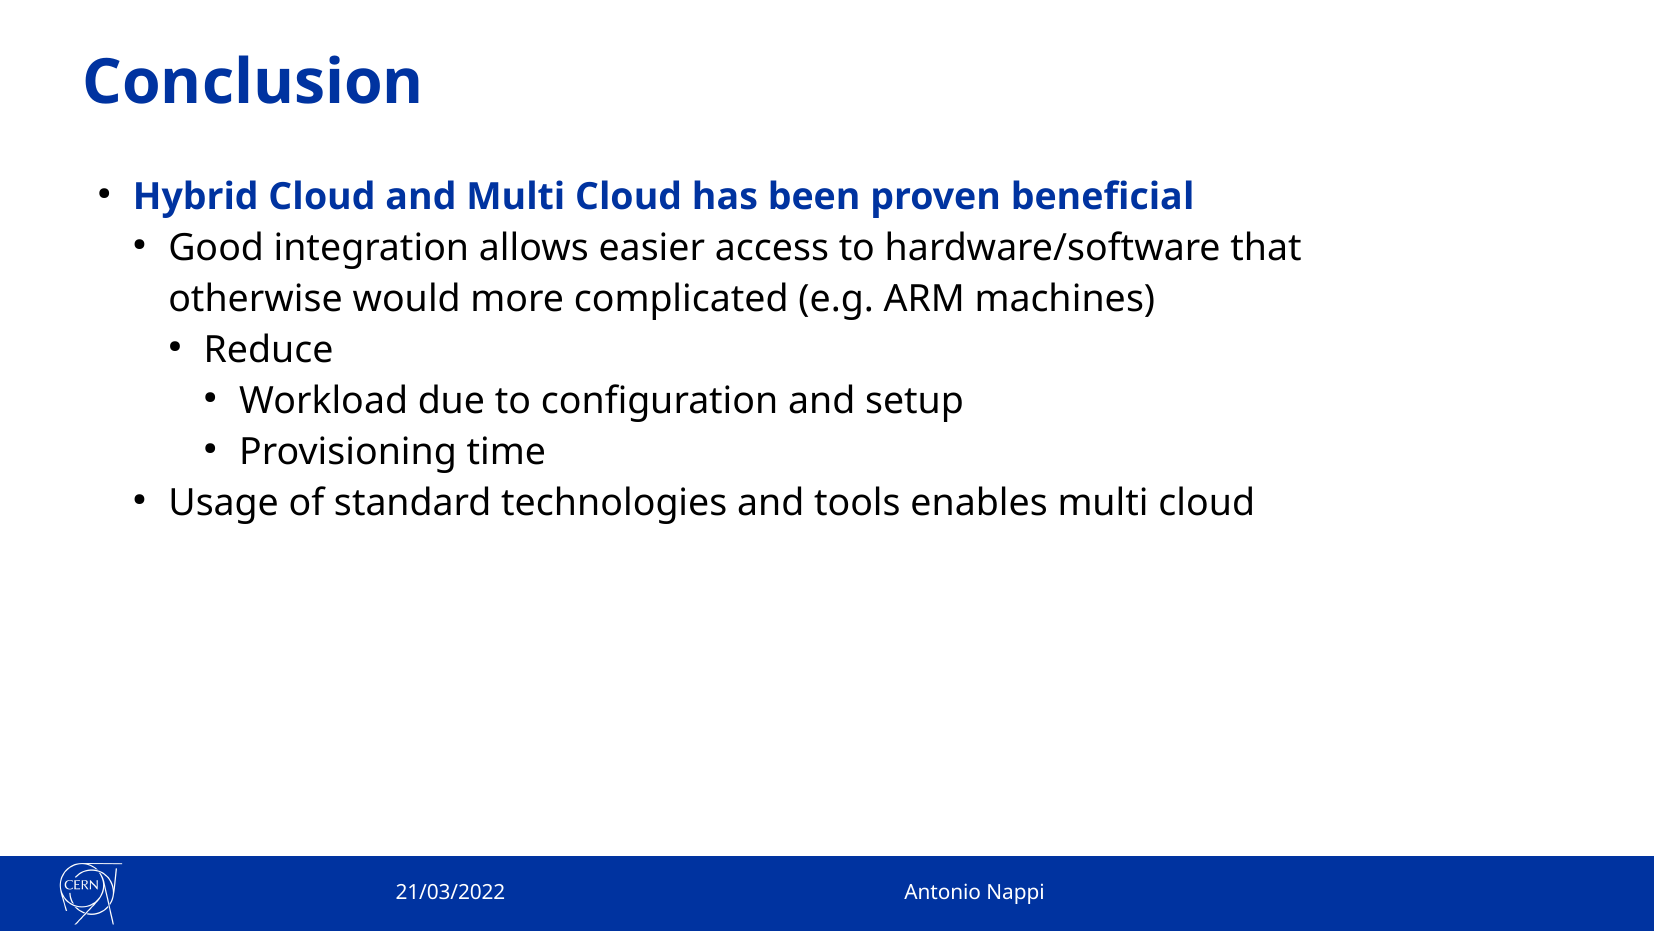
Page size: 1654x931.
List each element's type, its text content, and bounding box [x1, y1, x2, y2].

title Conclusion [82, 37, 1571, 193]
picture [56, 859, 127, 928]
text_box Hybrid Cloud and Multi Cloud has been proven beneficial Good integration allows easier access to hardware/software that otherwise would more complicated (e.g. ARM machines) Reduce Workload due to configuration and setup Provisioning time Usage of standard technologies and tools enables multi cloud [82, 161, 1418, 603]
